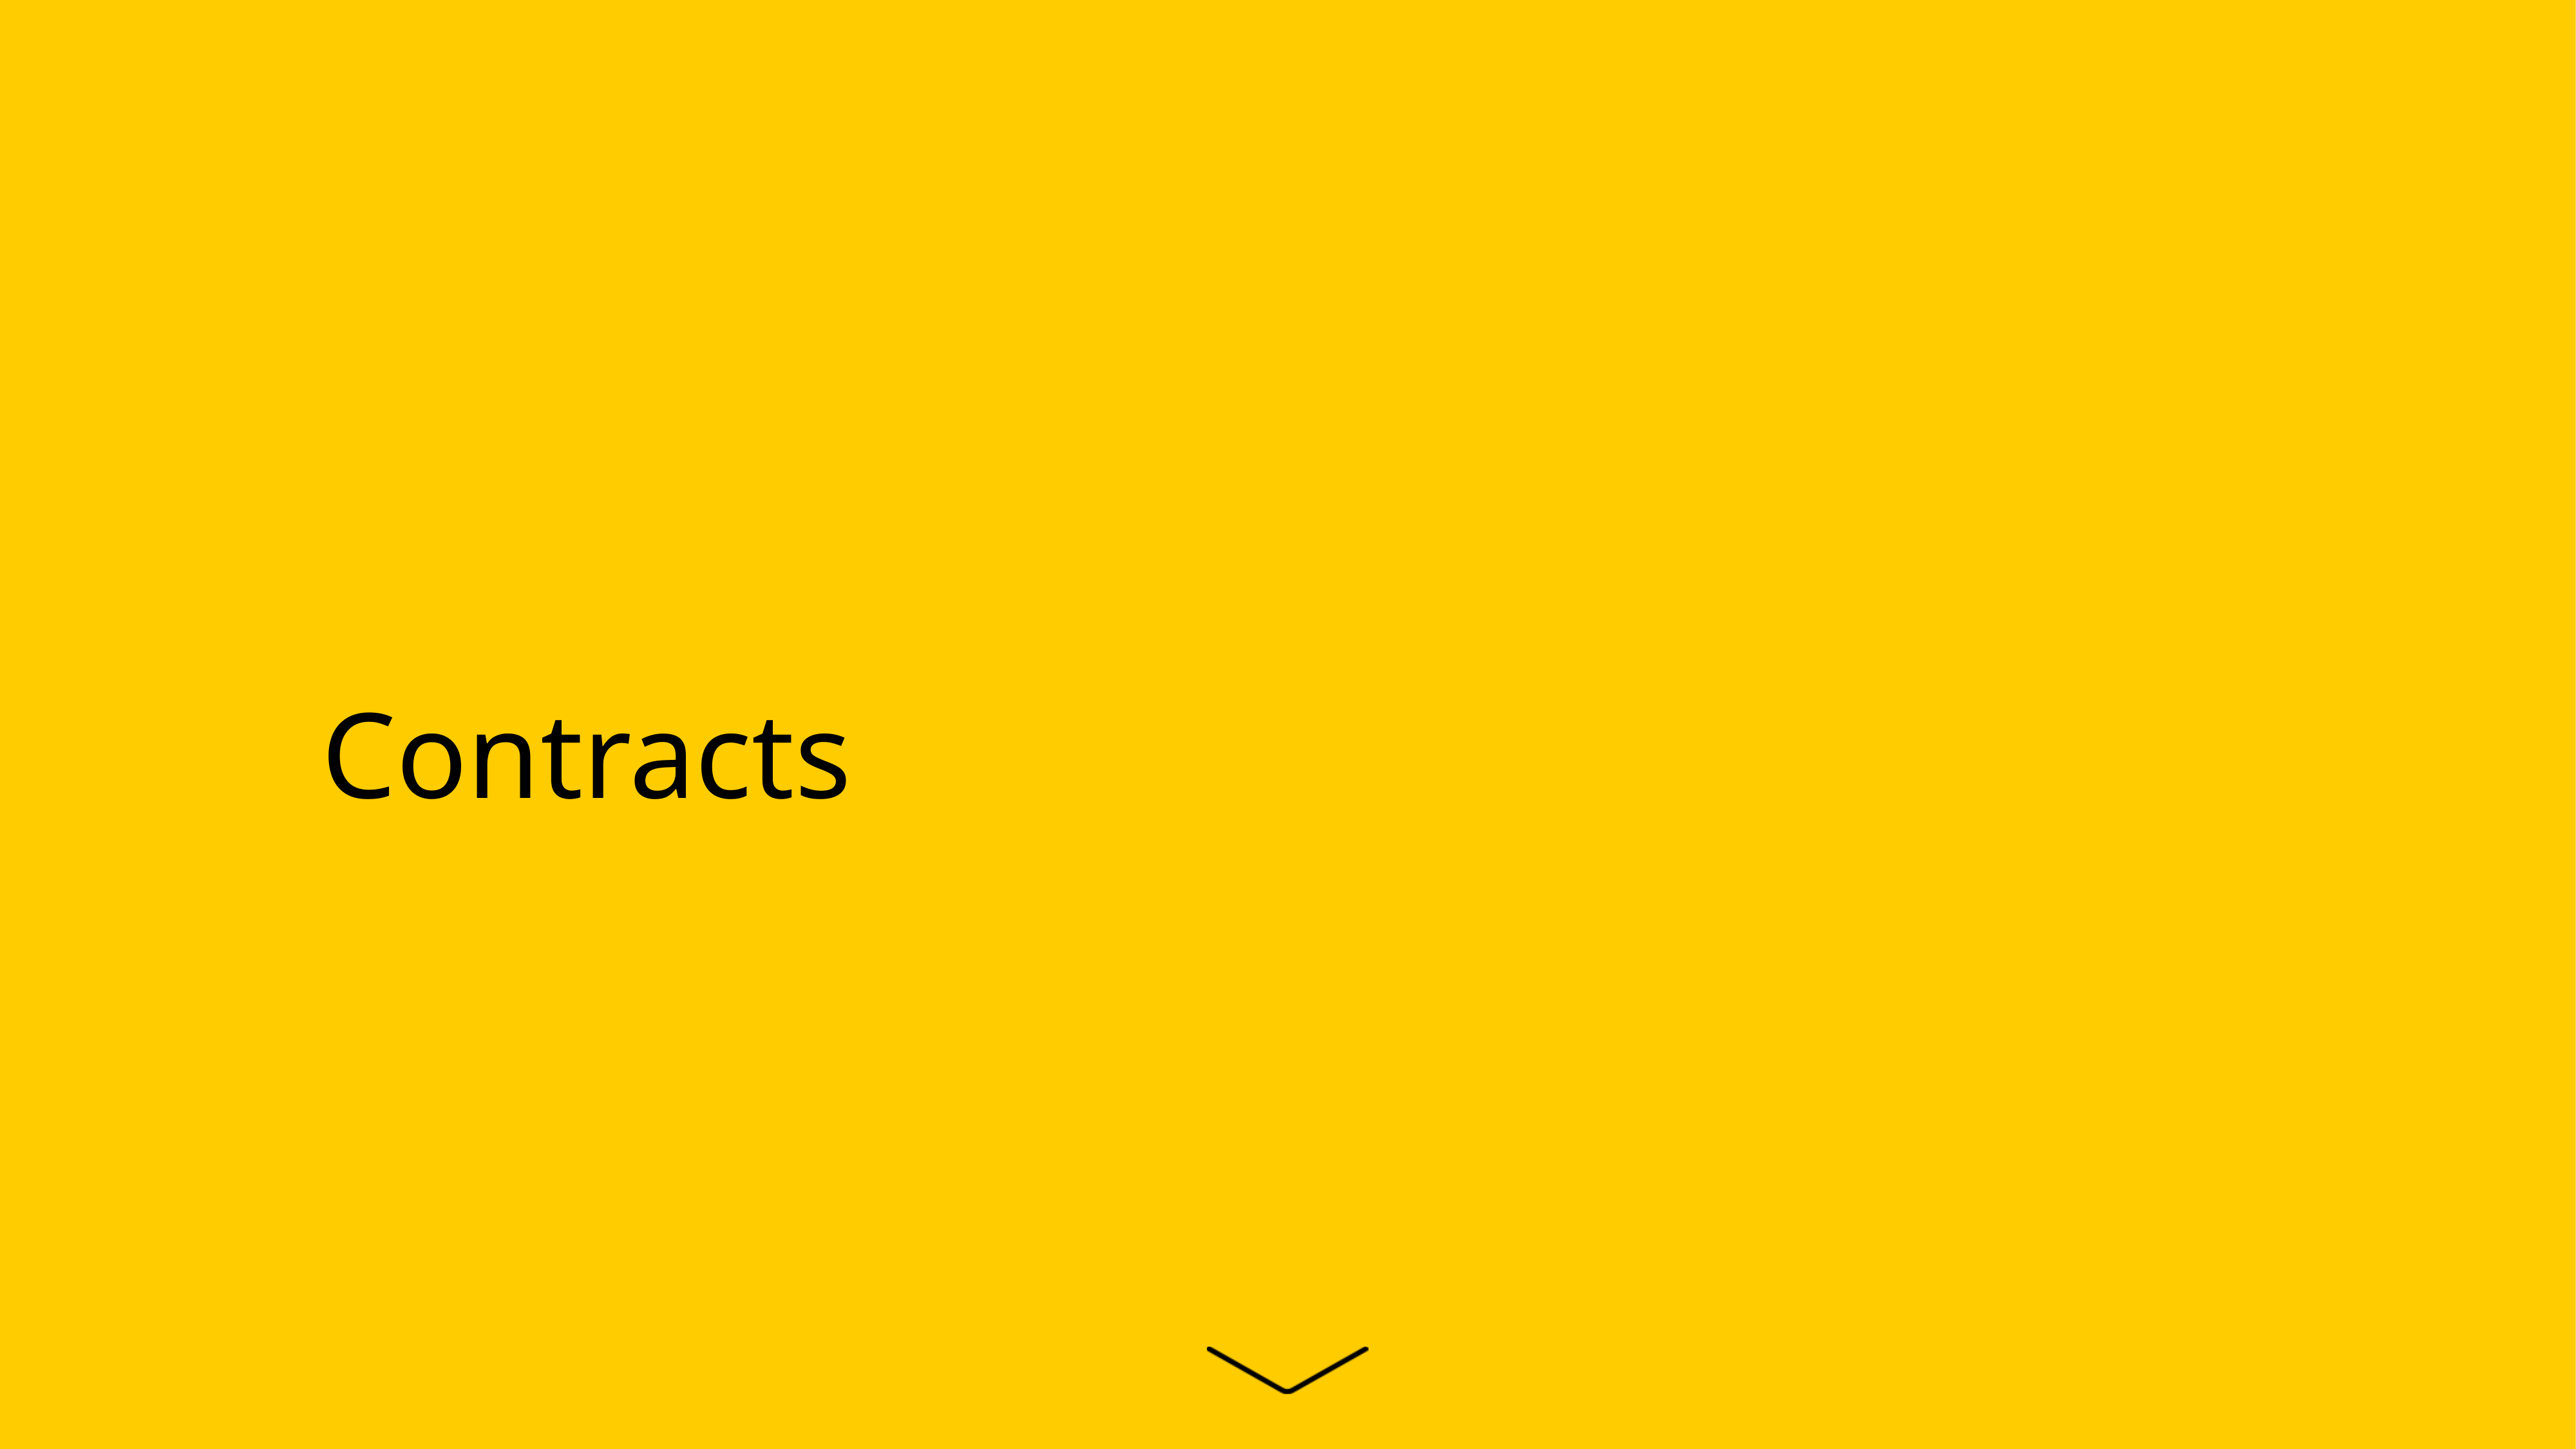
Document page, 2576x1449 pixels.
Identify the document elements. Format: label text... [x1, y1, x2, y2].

title Contracts [321, 429, 2253, 1074]
picture [1207, 1347, 1368, 1396]
